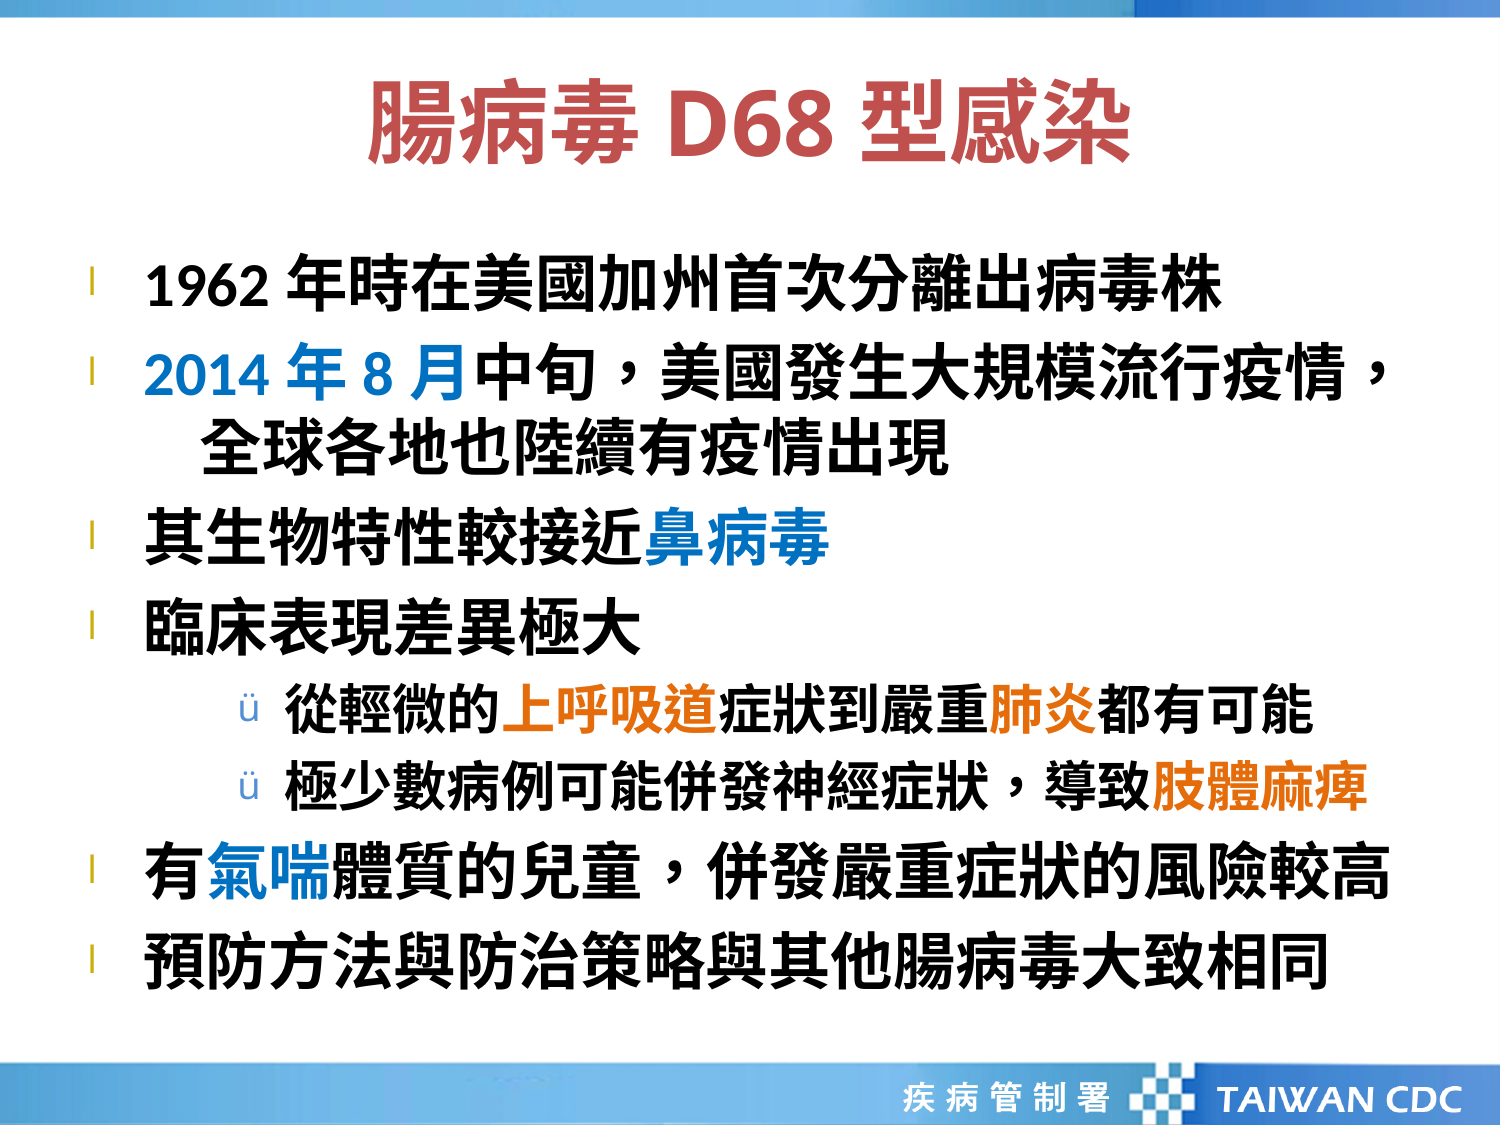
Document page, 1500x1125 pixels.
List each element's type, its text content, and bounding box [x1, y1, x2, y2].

list 1962年時在美國加州首次分離出病毒株 2014年8月中旬，美國發生大規模流行疫情，全球各地也陸續有疫情出現 其生物特性較接近鼻病毒 臨床表現差異極大 從輕微的上呼吸道症狀到嚴重肺炎都有可能 極少數病例可能併發神經症狀，導致肢體麻痺 有氣喘體質的兒童，併發嚴重症狀的風險較高 預防方法與防治策略與其他腸病毒大致相同 [72, 236, 1426, 1056]
title 腸病毒D68型感染 [75, 25, 1426, 214]
